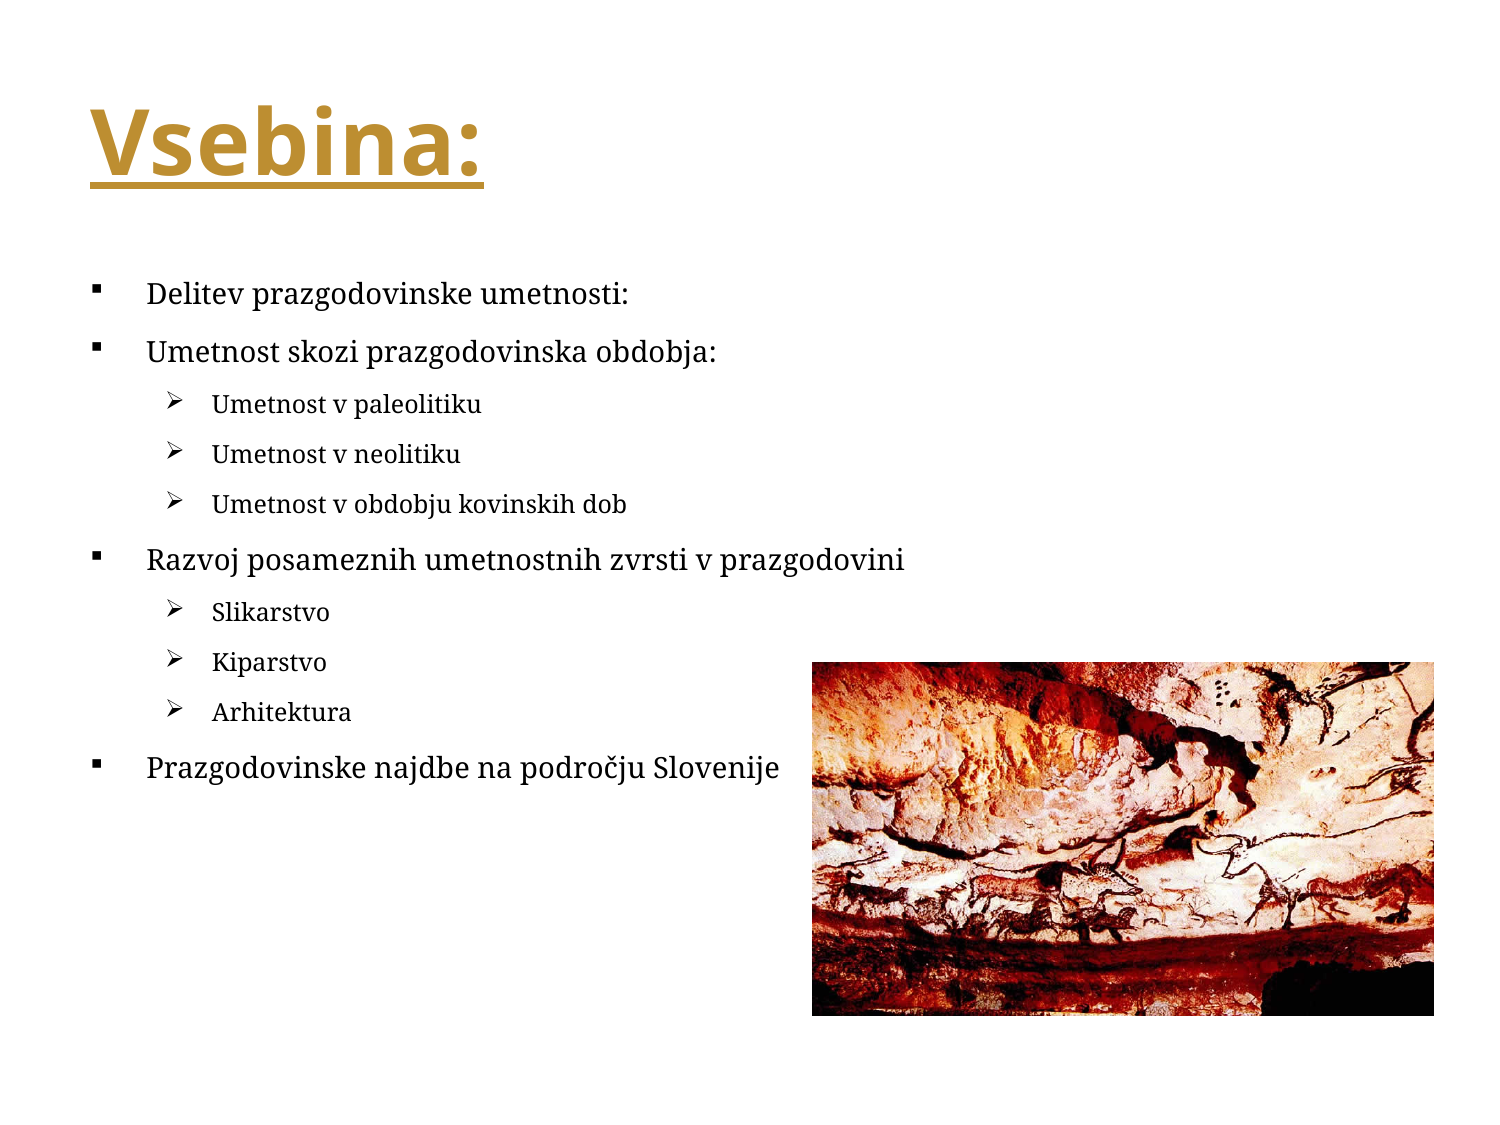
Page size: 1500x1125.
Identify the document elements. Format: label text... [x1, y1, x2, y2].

picture [812, 662, 1434, 1016]
list Delitev prazgodovinske umetnosti: Umetnost skozi prazgodovinska obdobja: Umetnost v paleolitiku Umetnost v neolitiku Umetnost v obdobju kovinskih dob Razvoj posameznih umetnostnih zvrsti v prazgodovini Slikarstvo Kiparstvo Arhitektura Prazgodovinske najdbe na področju Slovenije [75, 249, 1425, 1005]
title Vsebina: [75, 45, 1425, 233]
